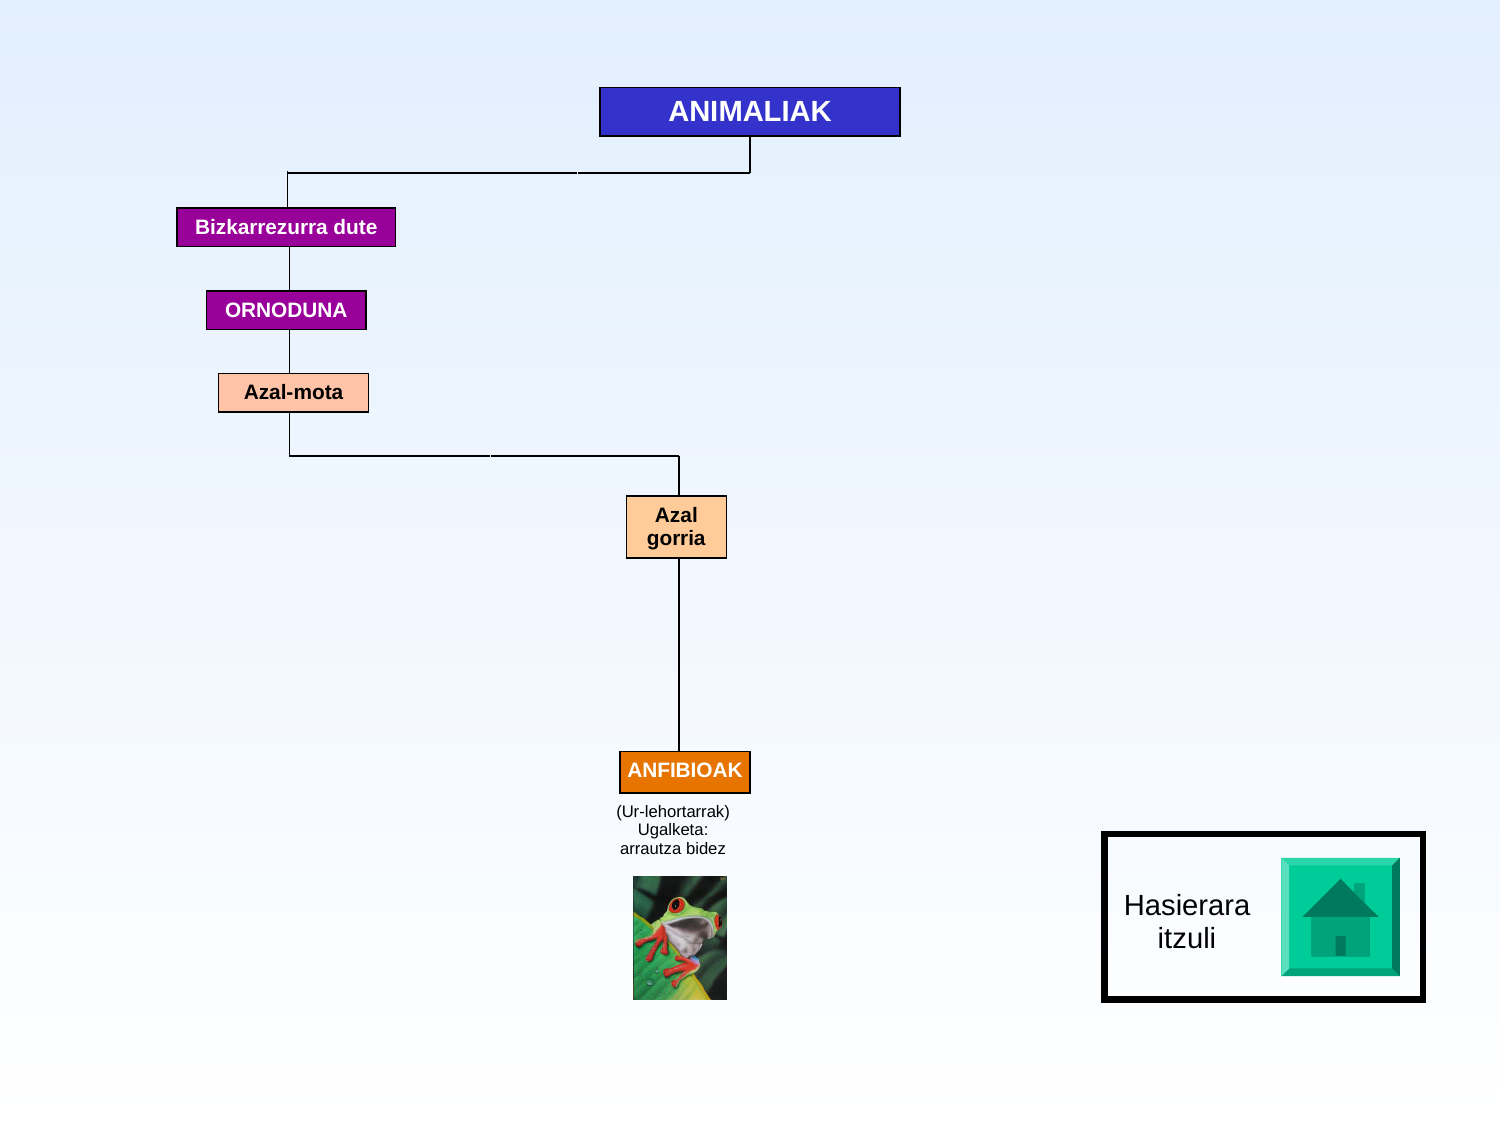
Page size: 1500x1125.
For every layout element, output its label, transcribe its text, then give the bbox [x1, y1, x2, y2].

text_box Azal-mota [218, 373, 369, 413]
text_box Azal gorria [626, 495, 727, 558]
picture [633, 876, 727, 1000]
text_box (Ur-lehortarrak) Ugalketa: arrautza bidez [596, 794, 751, 867]
text_box Bizkarrezurra dute [177, 207, 396, 247]
text_box ANIMALIAK [600, 87, 901, 136]
text_box ANFIBIOAK [620, 751, 751, 794]
text_box Hasierara itzuli [1108, 881, 1270, 963]
text_box ORNODUNA [206, 290, 367, 330]
